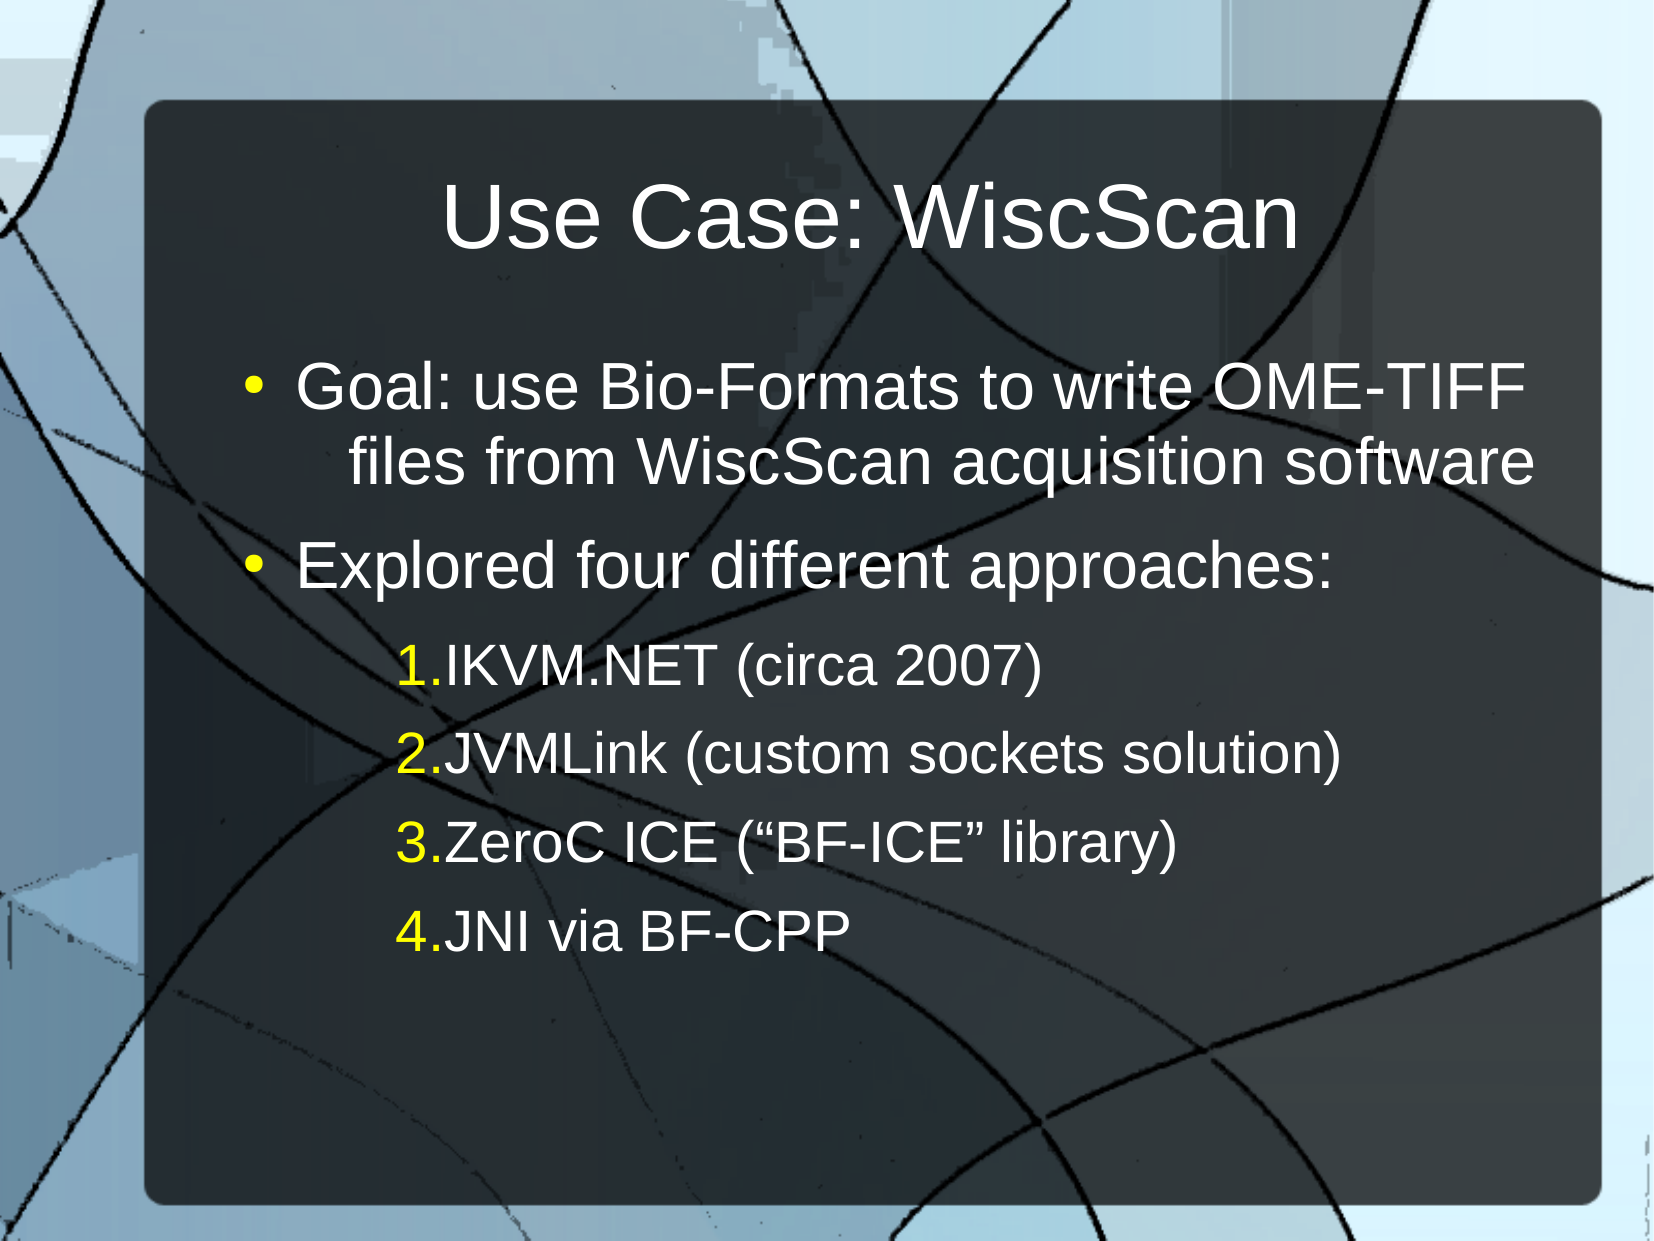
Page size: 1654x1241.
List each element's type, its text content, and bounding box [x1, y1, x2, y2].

list Goal: use Bio-Formats to write OME-TIFF files from WiscScan acquisition software Explored four different approaches: IKVM.NET (circa 2007) JVMLink (custom sockets solution) ZeroC ICE (“BF-ICE” library) JNI via BF-CPP [206, 349, 1571, 1168]
title Use Case: WiscScan [159, 108, 1583, 325]
picture [0, 0, 1654, 1241]
